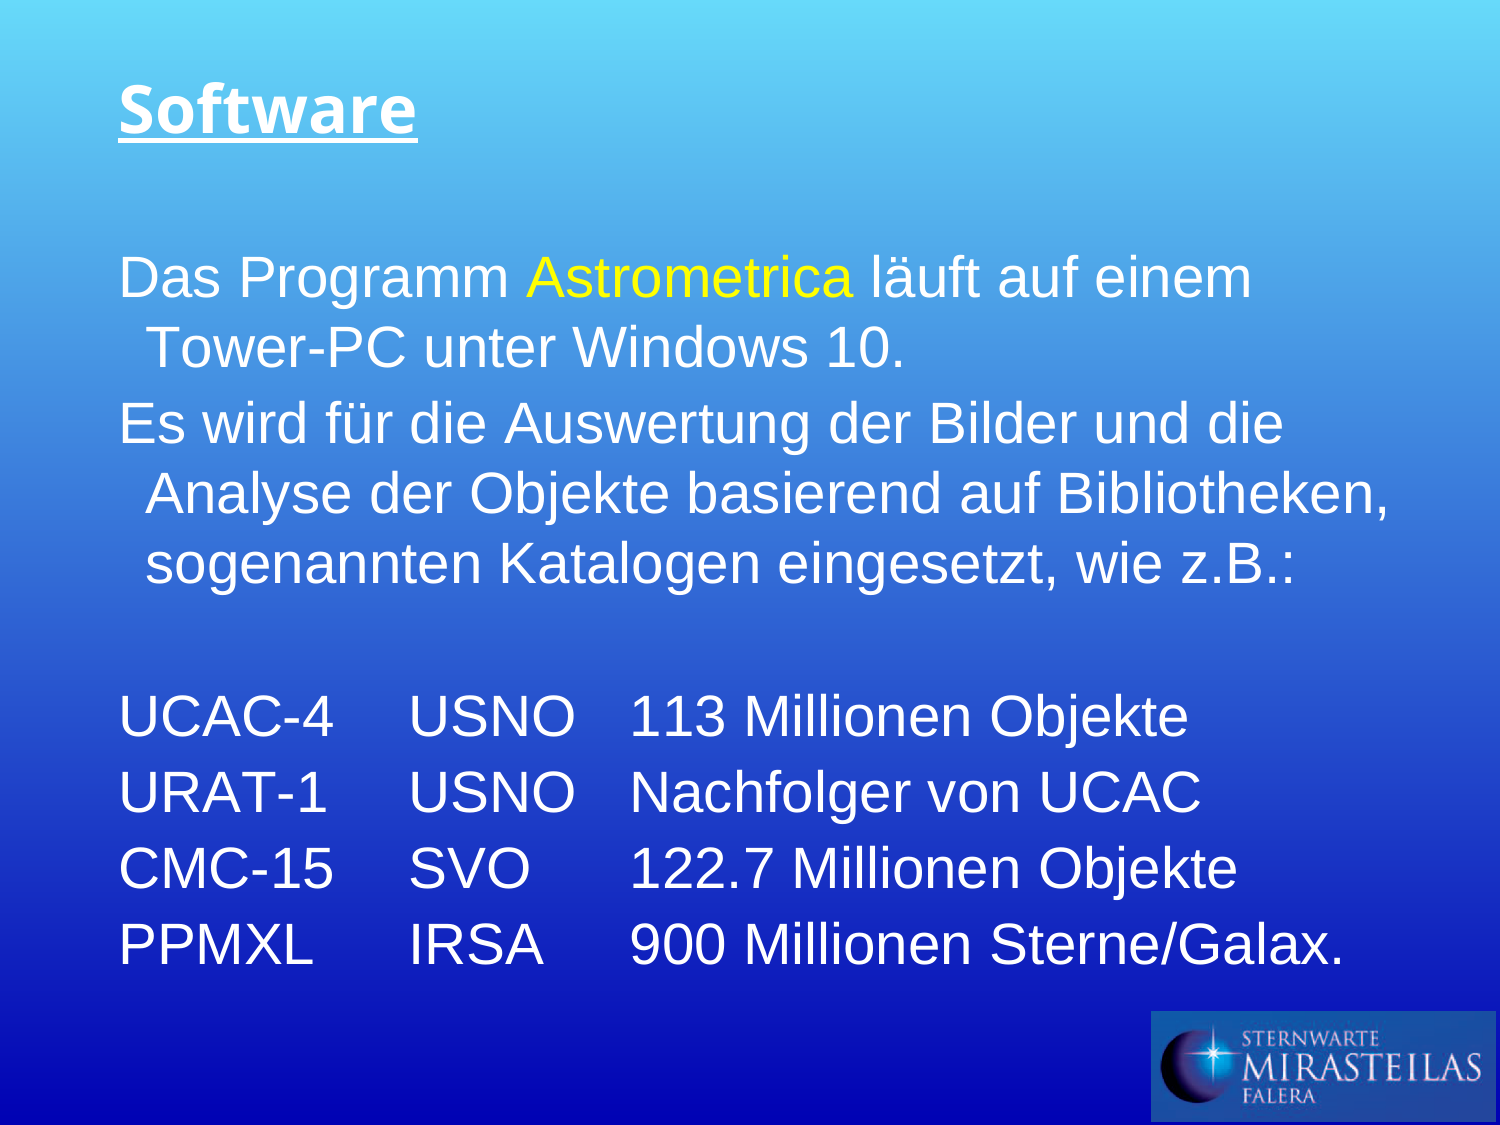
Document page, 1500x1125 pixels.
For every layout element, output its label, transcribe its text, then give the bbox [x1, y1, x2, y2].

text_box Software Das Programm Astrometrica läuft auf einem Tower-PC unter Windows 10. Es wird für die Auswertung der Bilder und die Analyse der Objekte basierend auf Bibliotheken, sogenannten Katalogen eingesetzt, wie z.B.: UCAC-4 USNO 113 Millionen Objekte URAT-1 USNO Nachfolger von UCAC CMC-15 SVO 122.7 Millionen Objekte PPMXL IRSA 900 Millionen Sterne/Galax. [88, 59, 1430, 745]
picture [1151, 1011, 1496, 1122]
